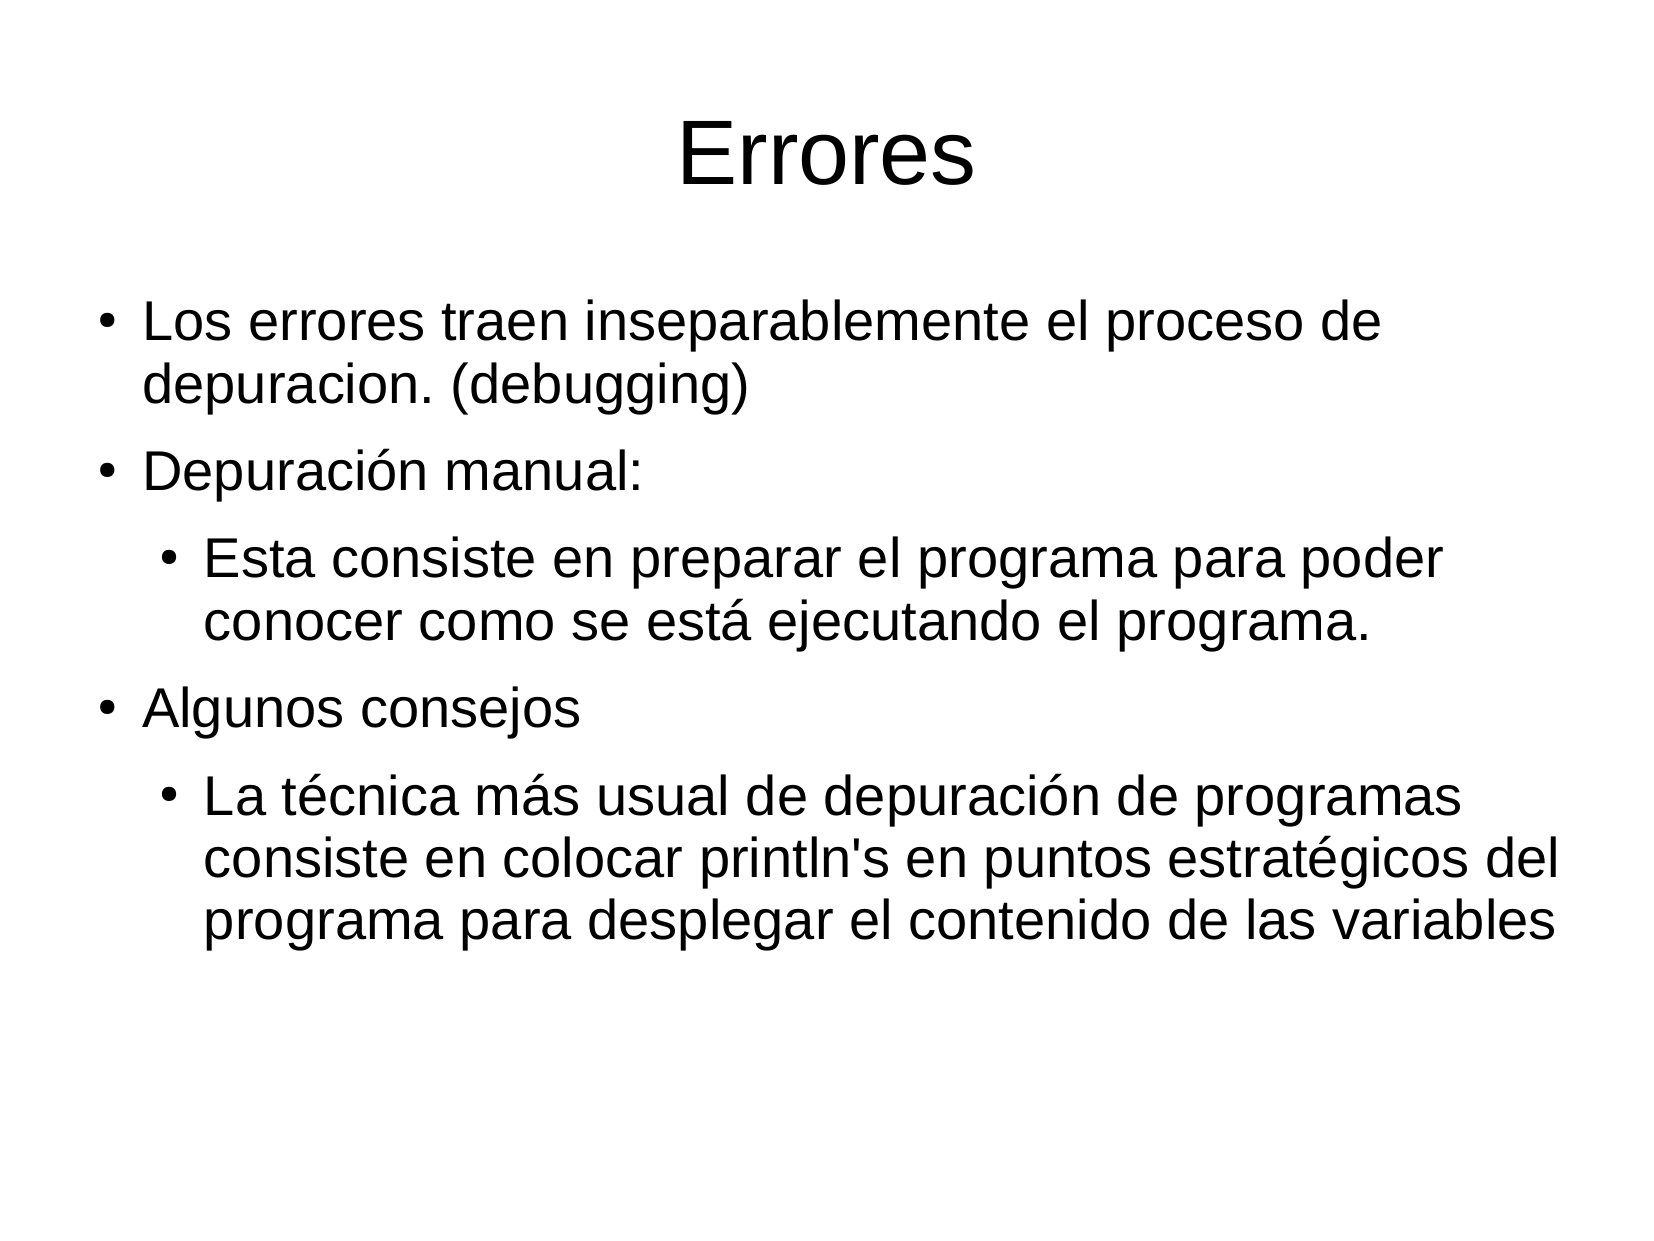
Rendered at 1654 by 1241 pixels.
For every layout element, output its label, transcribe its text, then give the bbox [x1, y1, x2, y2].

list Los errores traen inseparablemente el proceso de depuracion. (debugging) Depuración manual: Esta consiste en preparar el programa para poder conocer como se está ejecutando el programa. Algunos consejos La técnica más usual de depuración de programas consiste en colocar println's en puntos estratégicos del programa para desplegar el contenido de las variables [82, 290, 1571, 1010]
title Errores [82, 49, 1571, 257]
